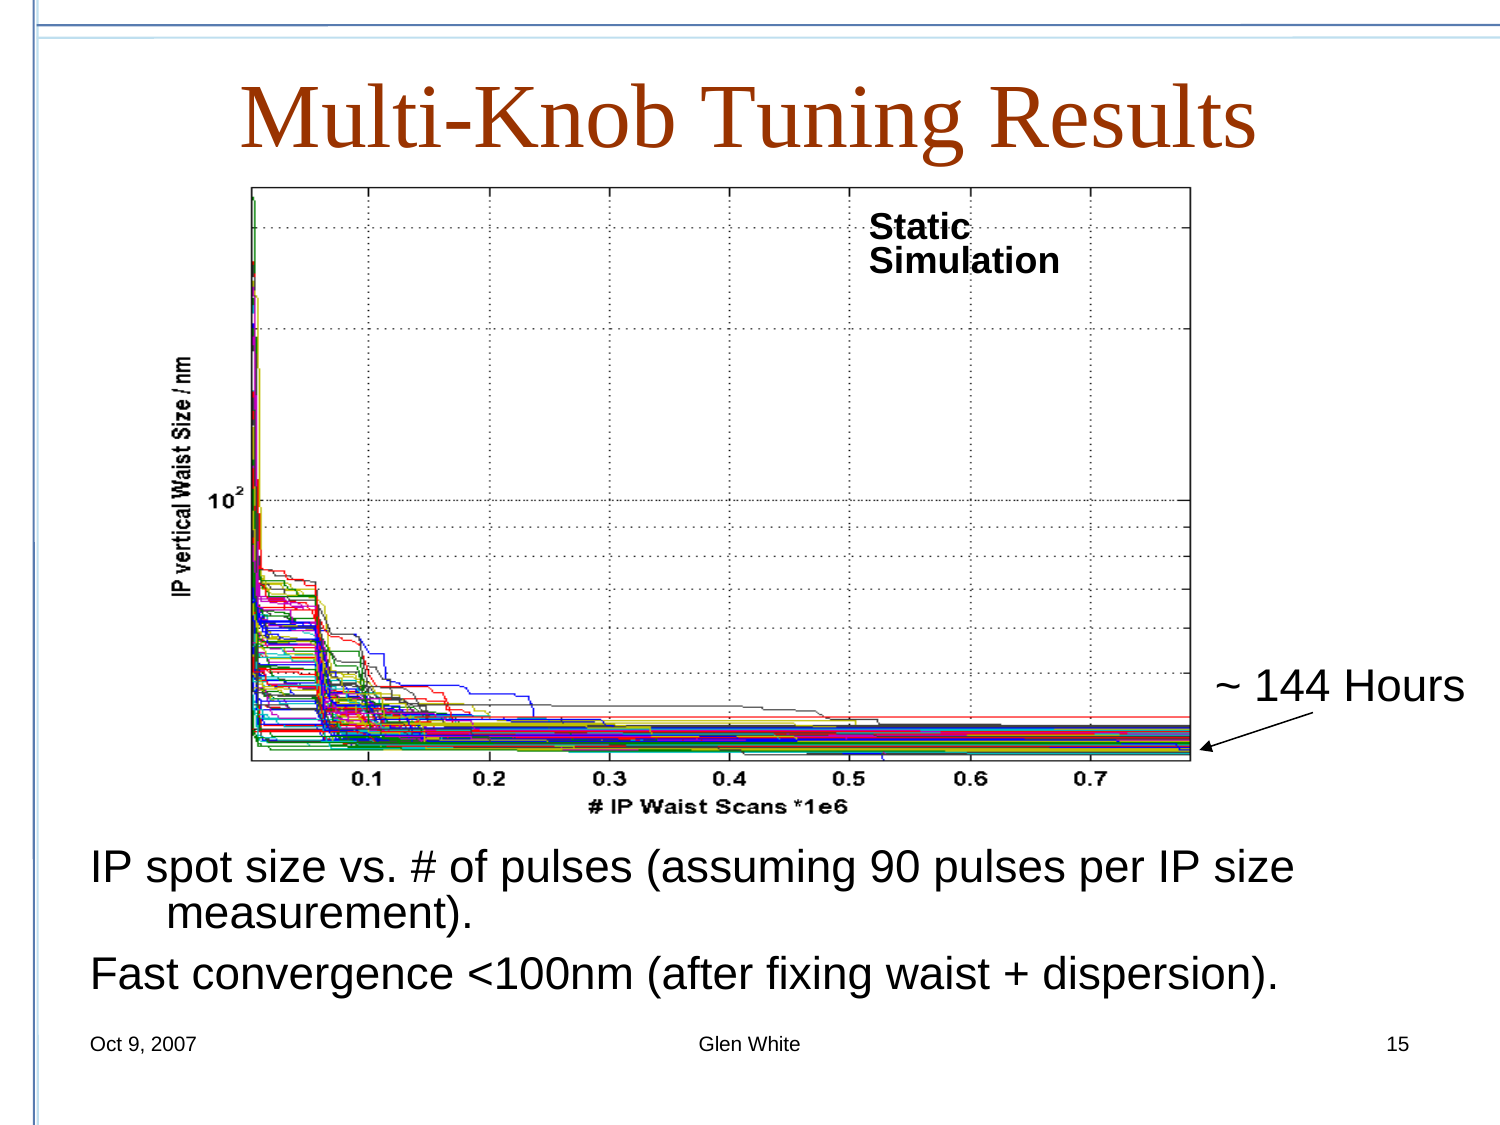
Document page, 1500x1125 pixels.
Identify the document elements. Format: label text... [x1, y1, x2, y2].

text_box Static Simulation [854, 205, 1155, 299]
picture [94, 175, 1305, 837]
list IP spot size vs. # of pulses (assuming 90 pulses per IP size measurement). Fast convergence <100nm (after fixing waist + dispersion). [75, 838, 1426, 1017]
text_box ~ 144 Hours [1200, 657, 1487, 727]
title Multi-Knob Tuning Results [75, 49, 1426, 175]
